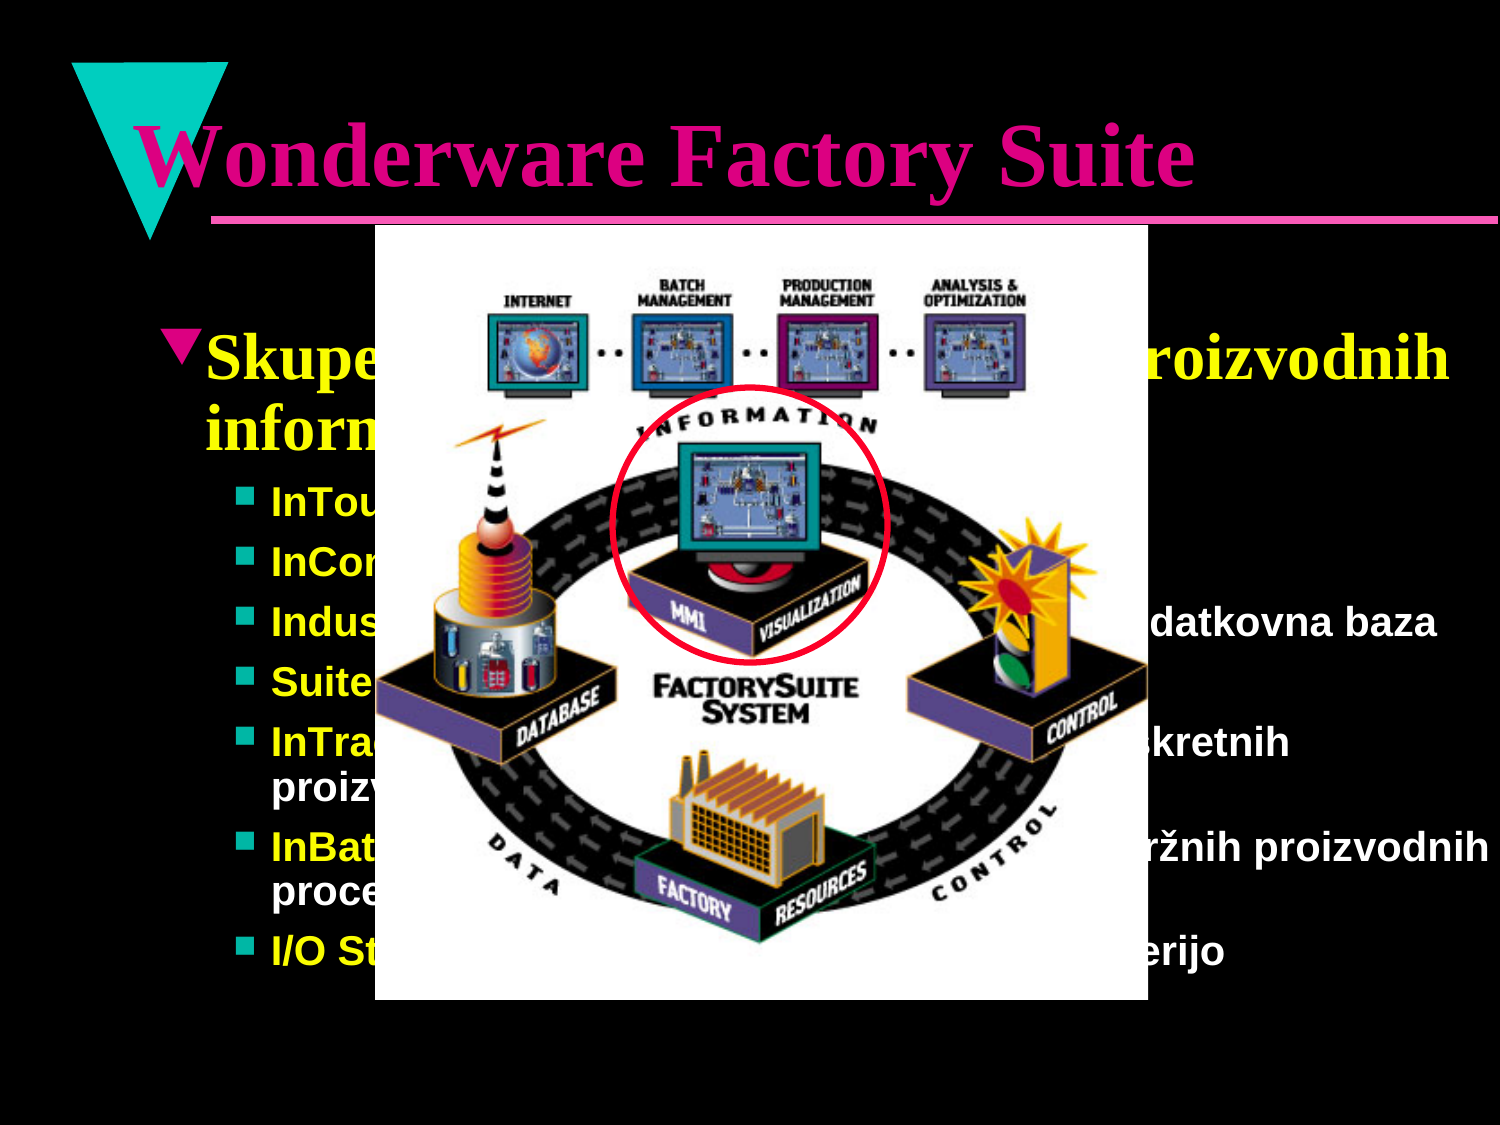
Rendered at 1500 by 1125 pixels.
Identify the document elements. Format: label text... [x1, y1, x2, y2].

list Skupek orodij za obvladovanje proizvodnih informacijskih sistemov InTouch: SCADA (HMI) InControl: Avtomatizacija Procesni nivo IndustrialSQL Server:RealTime relacijska podatkovna baza Suite Voyager: Internetni strežnik InTrack: Orodje za razvoj MES aplikacij v diskretnih proizvodnih procesih InBatch: Orodje za razvoj MES aplikacij v šaržnih proizvodnih procesih I/O Strežniki: komunikacija s procesno periferijo [143, 314, 375, 990]
title Wonderware Factory Suite [117, 63, 1500, 251]
list Skupek orodij za obvladovanje proizvodnih informacijskih sistemov InTouch: SCADA (HMI) InControl: Avtomatizacija Procesni nivo IndustrialSQL Server:RealTime relacijska podatkovna baza Suite Voyager: Internetni strežnik InTrack: Orodje za razvoj MES aplikacij v diskretnih proizvodnih procesih InBatch: Orodje za razvoj MES aplikacij v šaržnih proizvodnih procesih I/O Strežniki: komunikacija s procesno periferijo [1149, 314, 1500, 990]
chart [375, 224, 1149, 1000]
